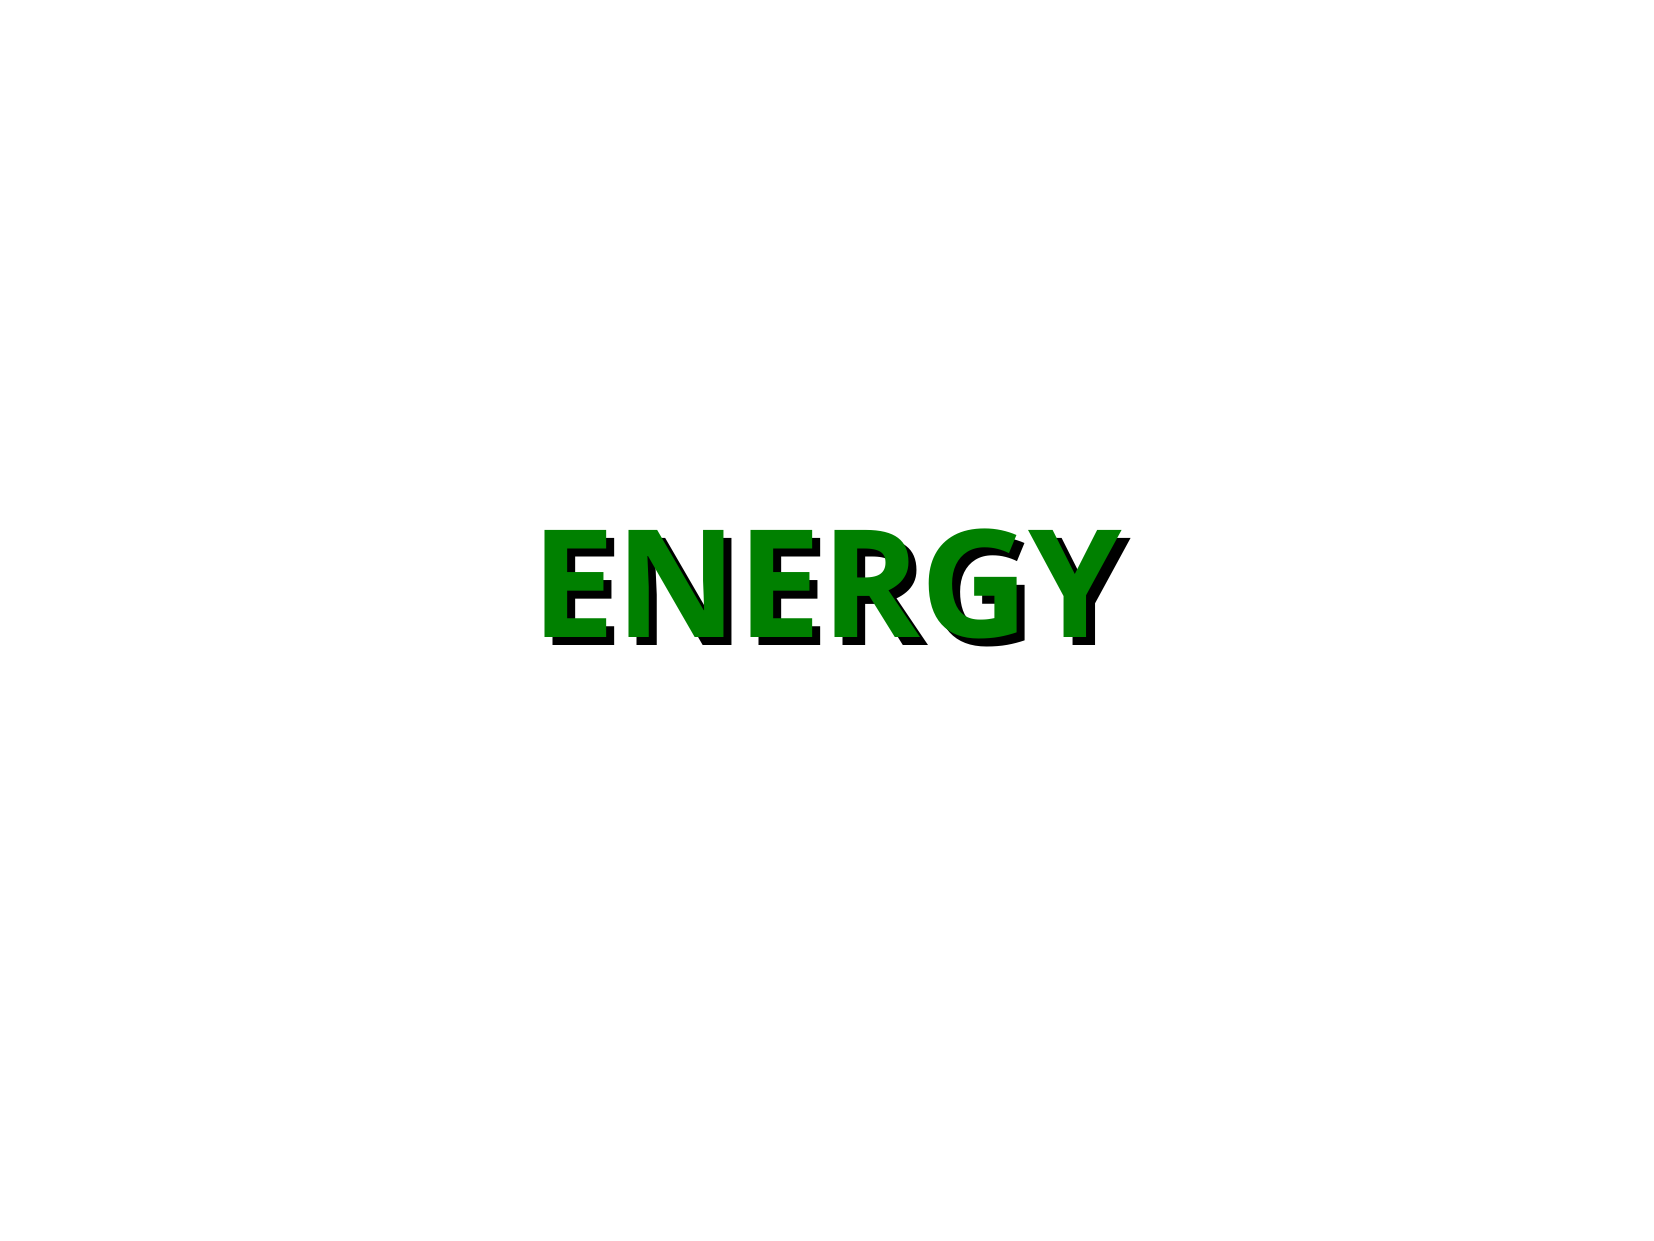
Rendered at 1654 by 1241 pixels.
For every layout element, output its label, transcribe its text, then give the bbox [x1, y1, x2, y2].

subtitle ENERGY [82, 56, 1571, 1102]
